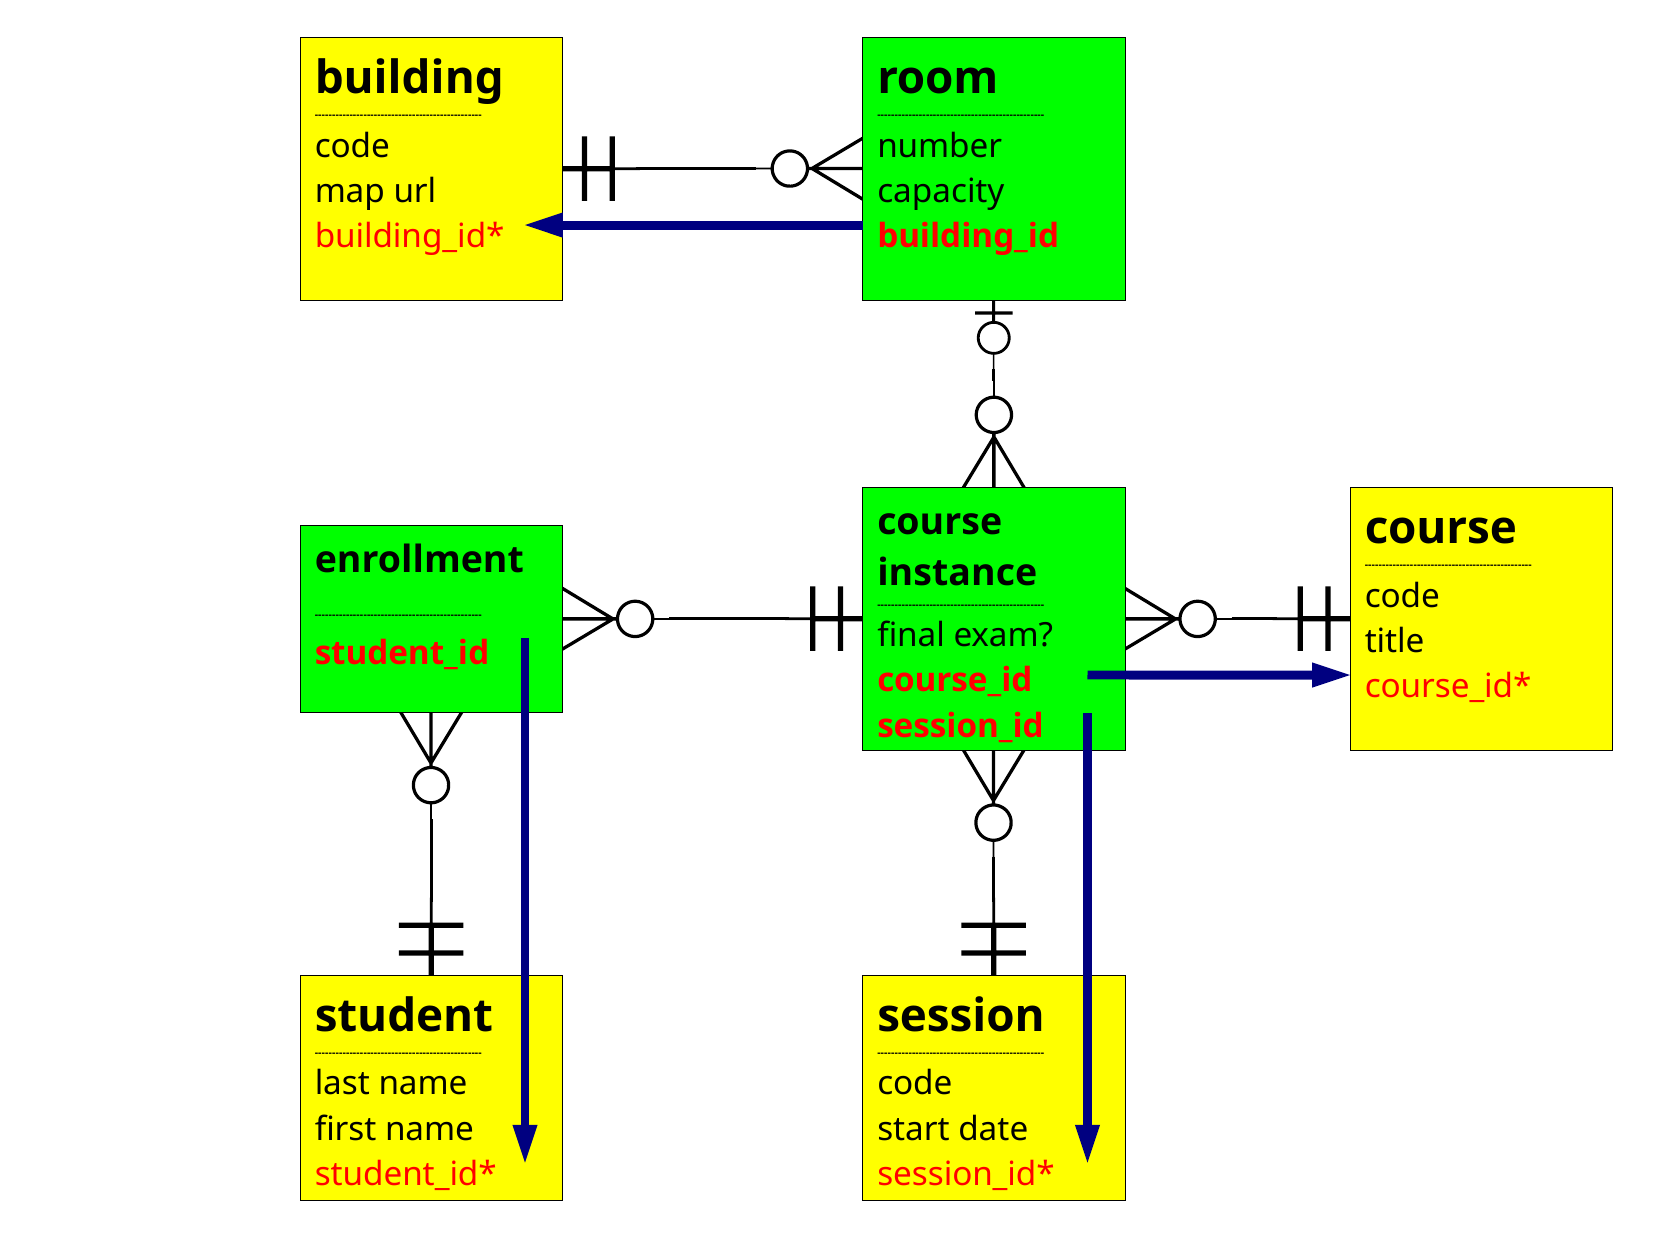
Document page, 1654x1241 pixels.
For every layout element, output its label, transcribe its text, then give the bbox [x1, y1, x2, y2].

text_box course ------------------------------------------------ code title course_id* [1350, 487, 1613, 751]
text_box enrollment ------------------------------------------------ student_id [300, 525, 563, 713]
text_box building ------------------------------------------------ code map url building_id* [300, 37, 563, 301]
text_box session ------------------------------------------------ code start date session_id* [862, 975, 1126, 1201]
text_box student ------------------------------------------------ last name first name student_id* [300, 975, 563, 1201]
text_box course instance ------------------------------------------------ final exam? course_id session_id [862, 487, 1126, 751]
text_box room ------------------------------------------------ number capacity building_id [862, 37, 1126, 301]
